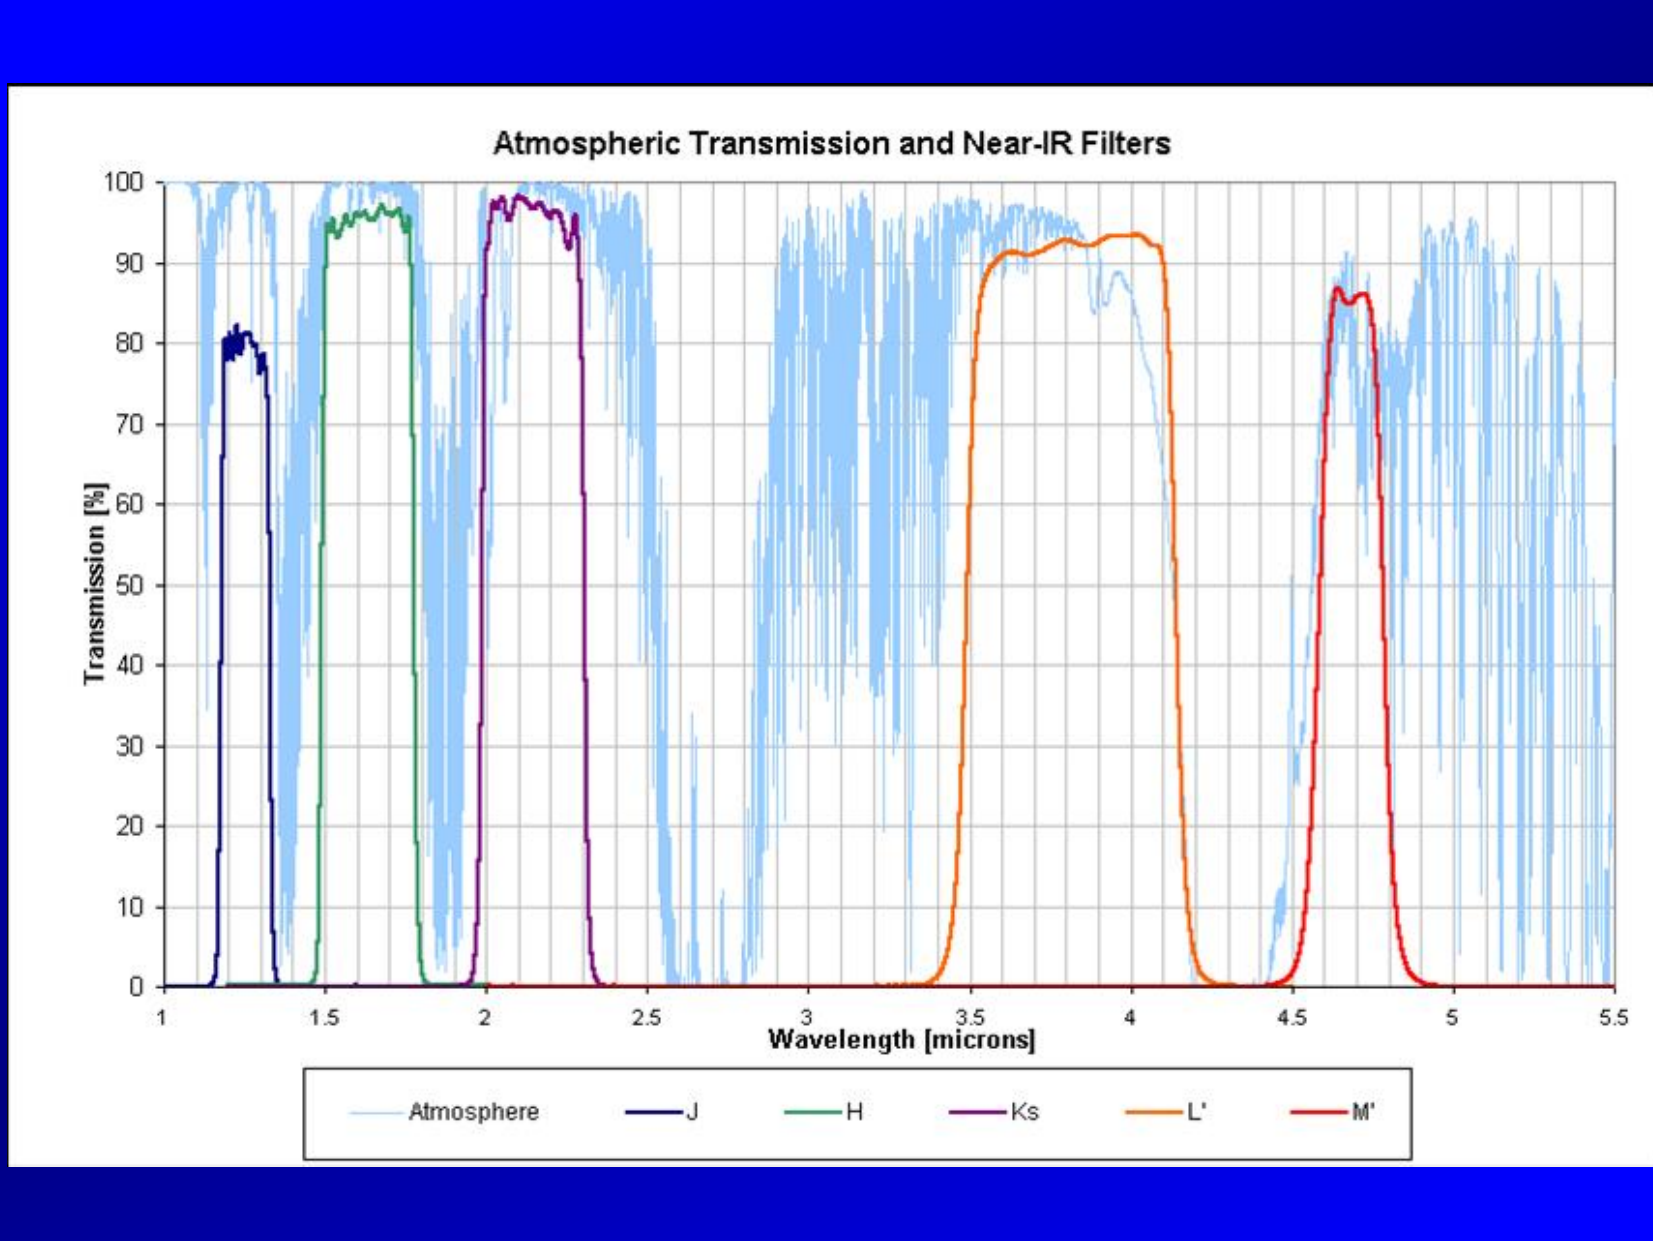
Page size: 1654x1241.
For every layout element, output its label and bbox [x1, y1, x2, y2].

picture [7, 83, 1653, 1167]
